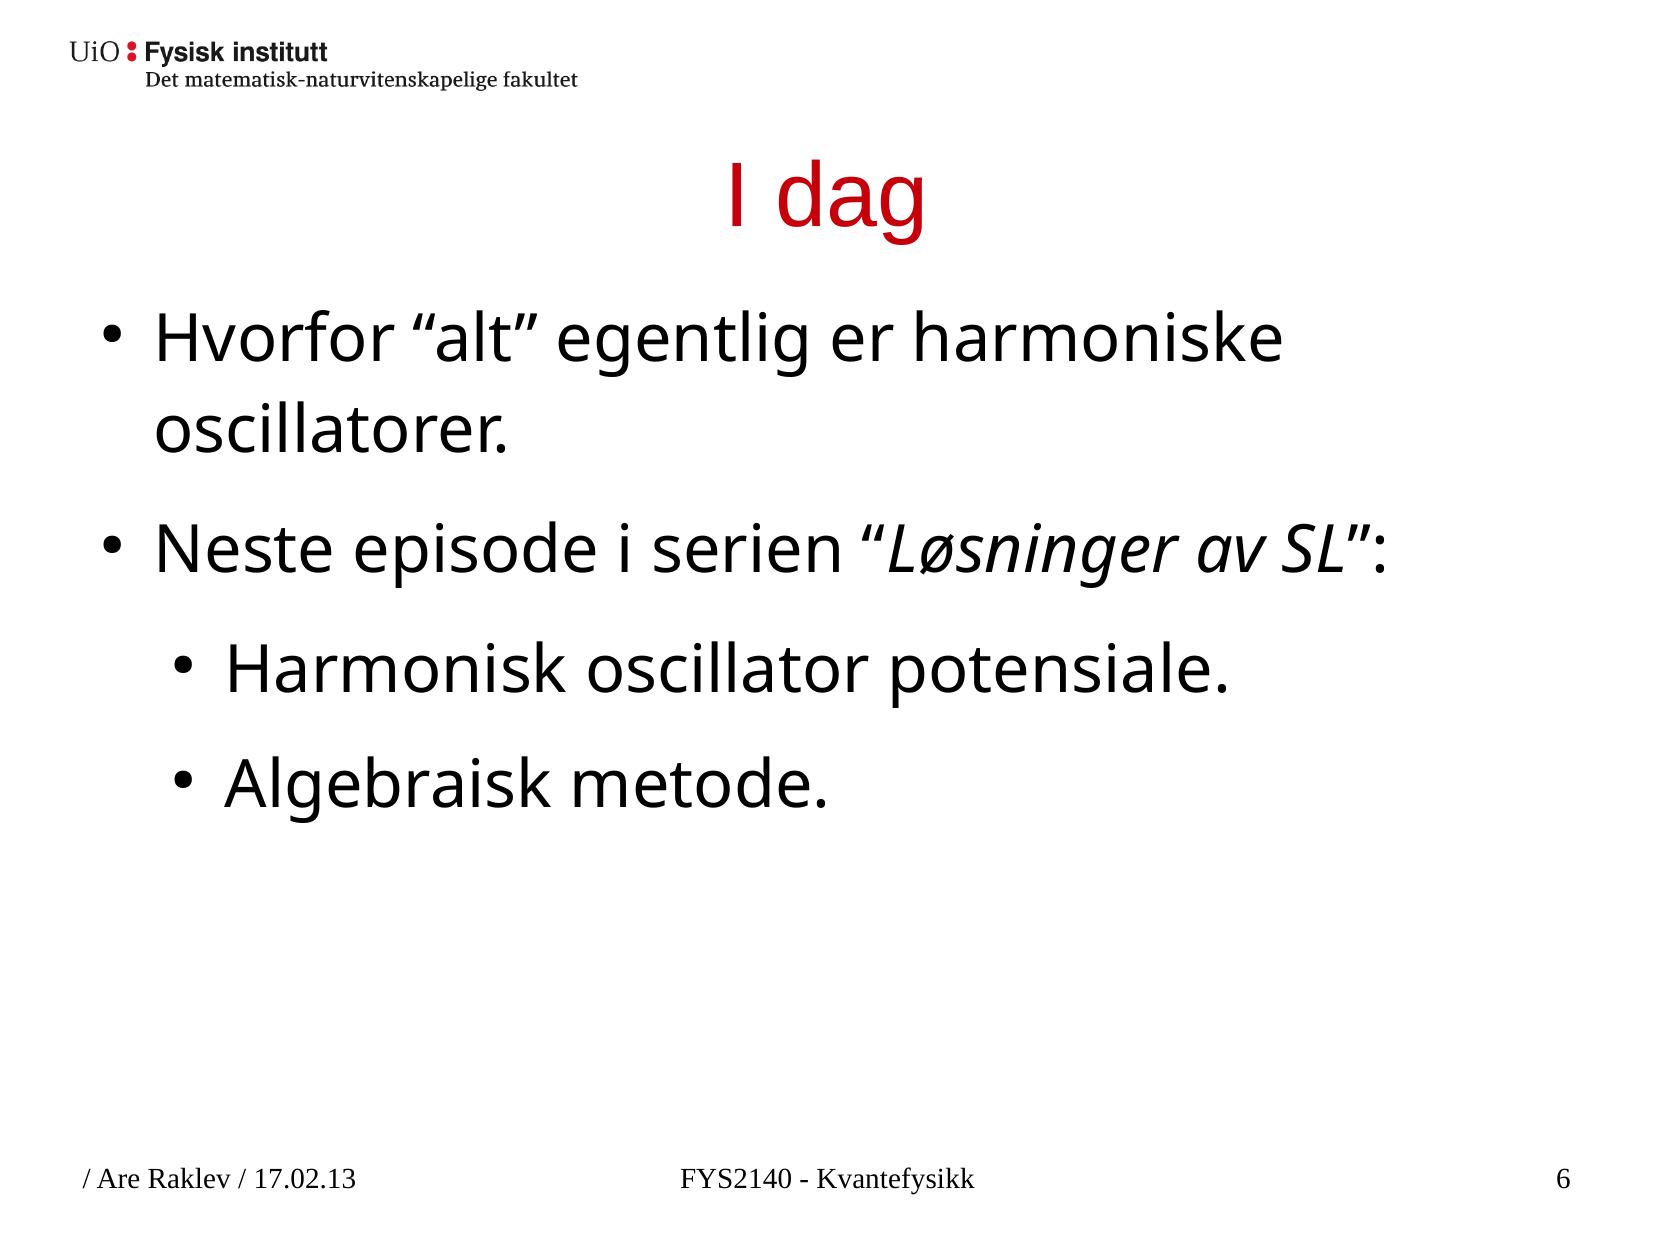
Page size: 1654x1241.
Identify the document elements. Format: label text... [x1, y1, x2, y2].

title I dag [82, 90, 1571, 290]
list Hvorfor “alt” egentlig er harmoniske oscillatorer. Neste episode i serien “Løsninger av SL”: Harmonisk oscillator potensiale. Algebraisk metode. [82, 290, 1571, 1094]
picture [68, 37, 581, 93]
